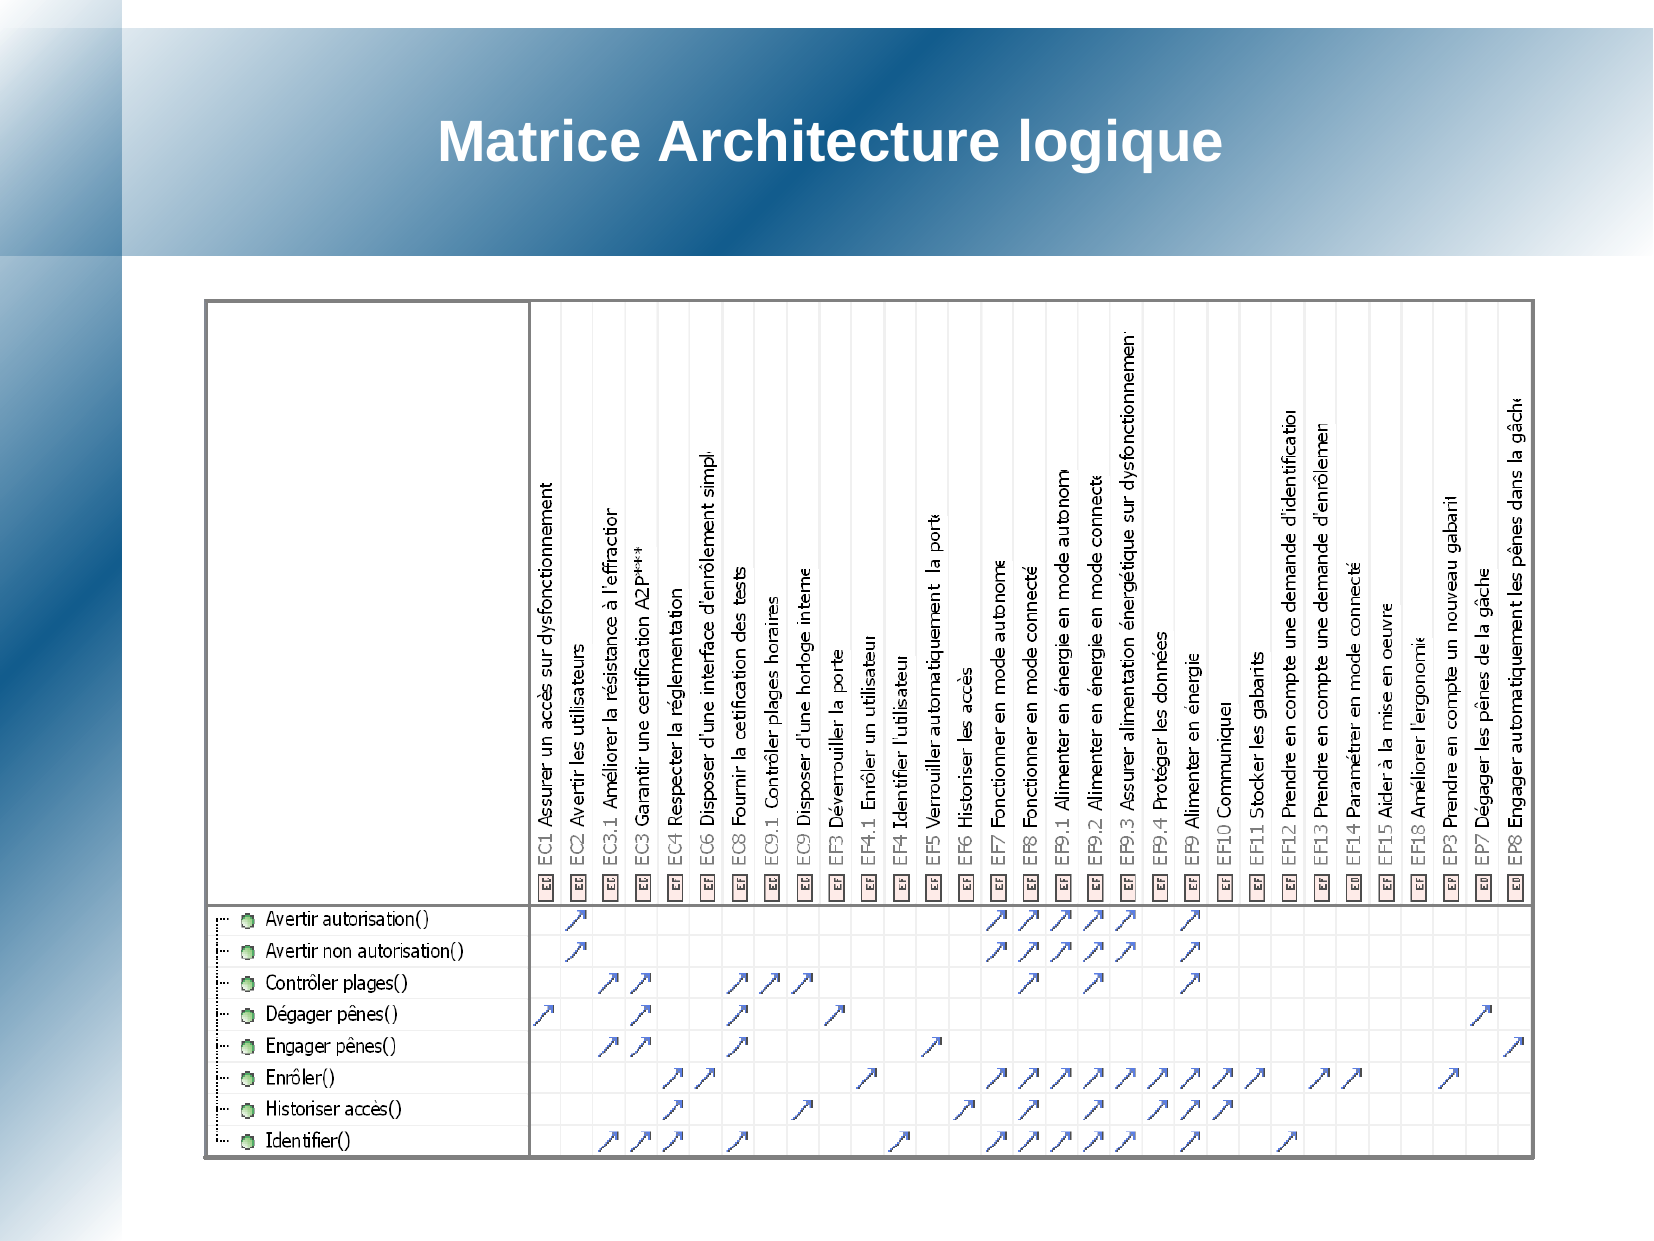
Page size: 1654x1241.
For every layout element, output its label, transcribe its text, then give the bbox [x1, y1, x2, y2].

title Matrice Architecture logique [125, 45, 1537, 238]
picture [203, 299, 1538, 1163]
subtitle [127, 323, 1603, 1167]
